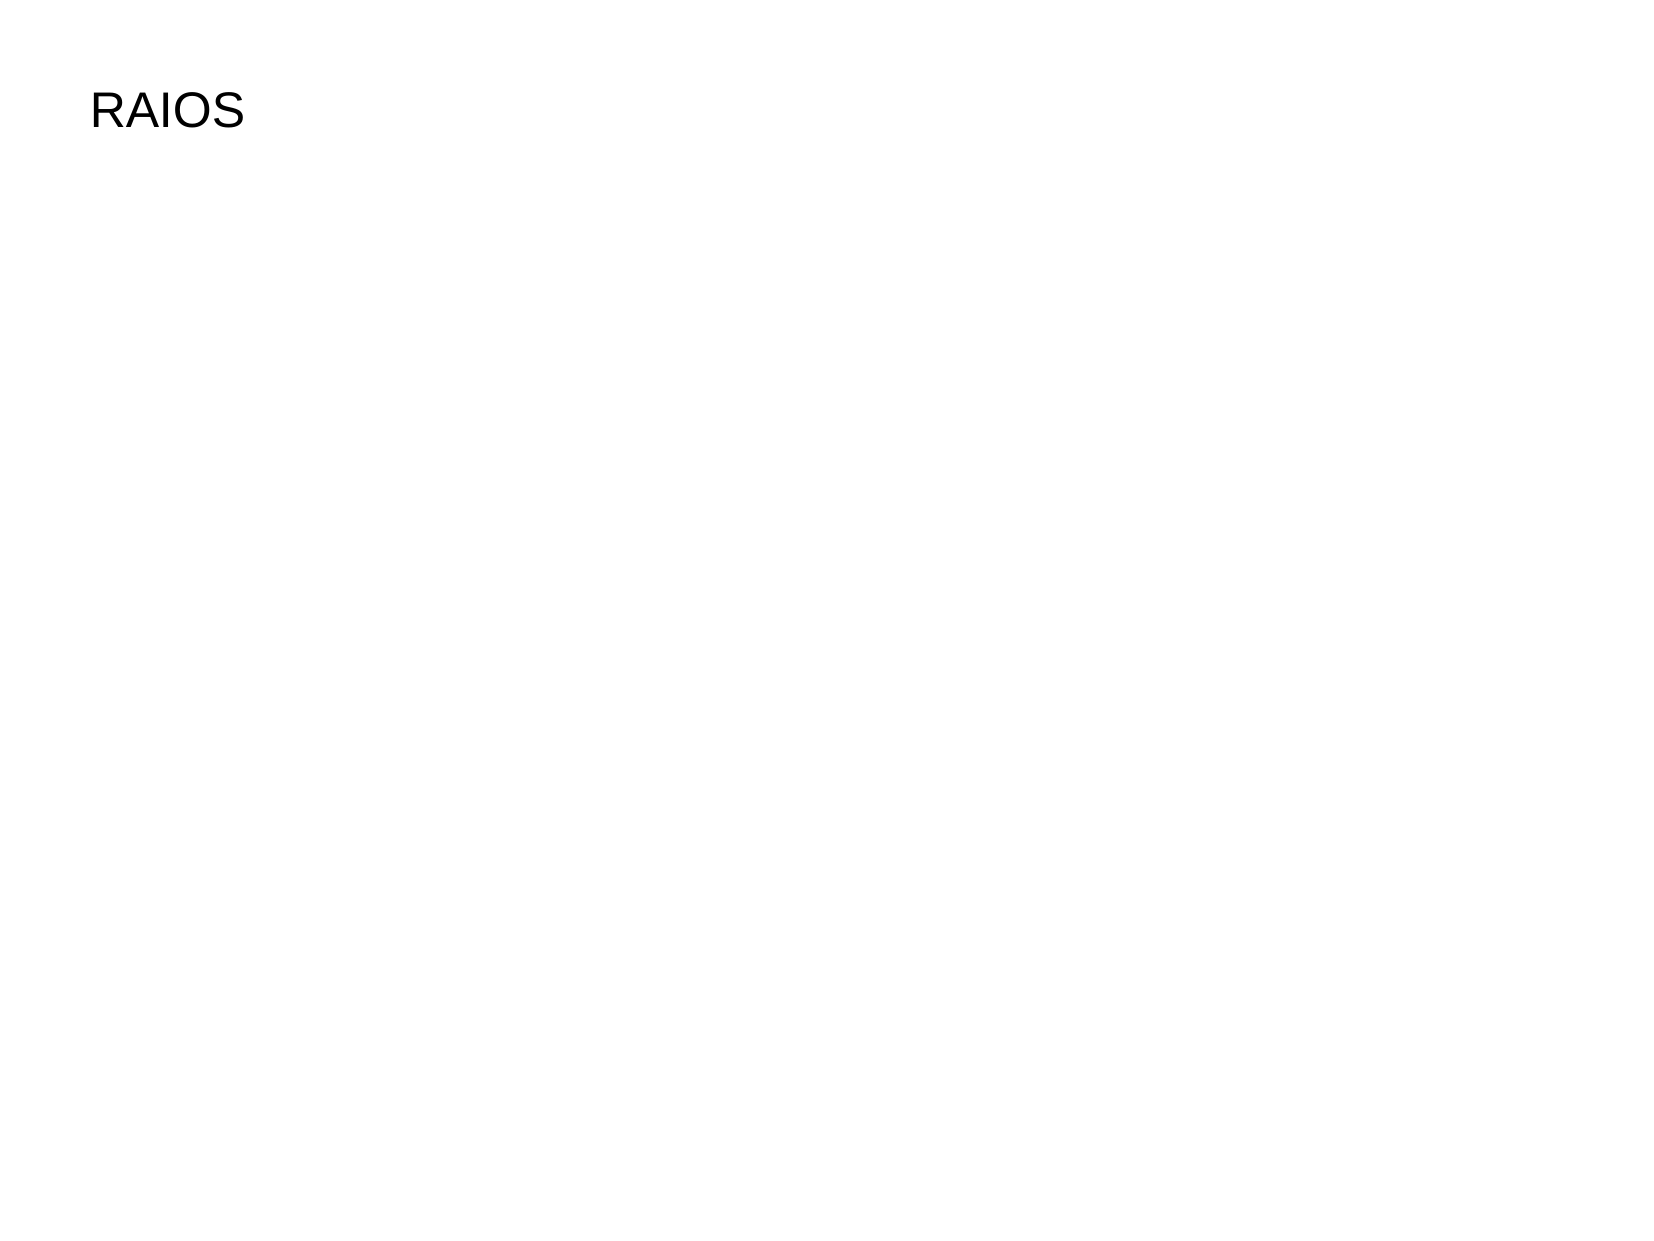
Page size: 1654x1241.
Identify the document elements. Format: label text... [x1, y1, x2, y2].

text_box RAIOS [75, 75, 1351, 202]
